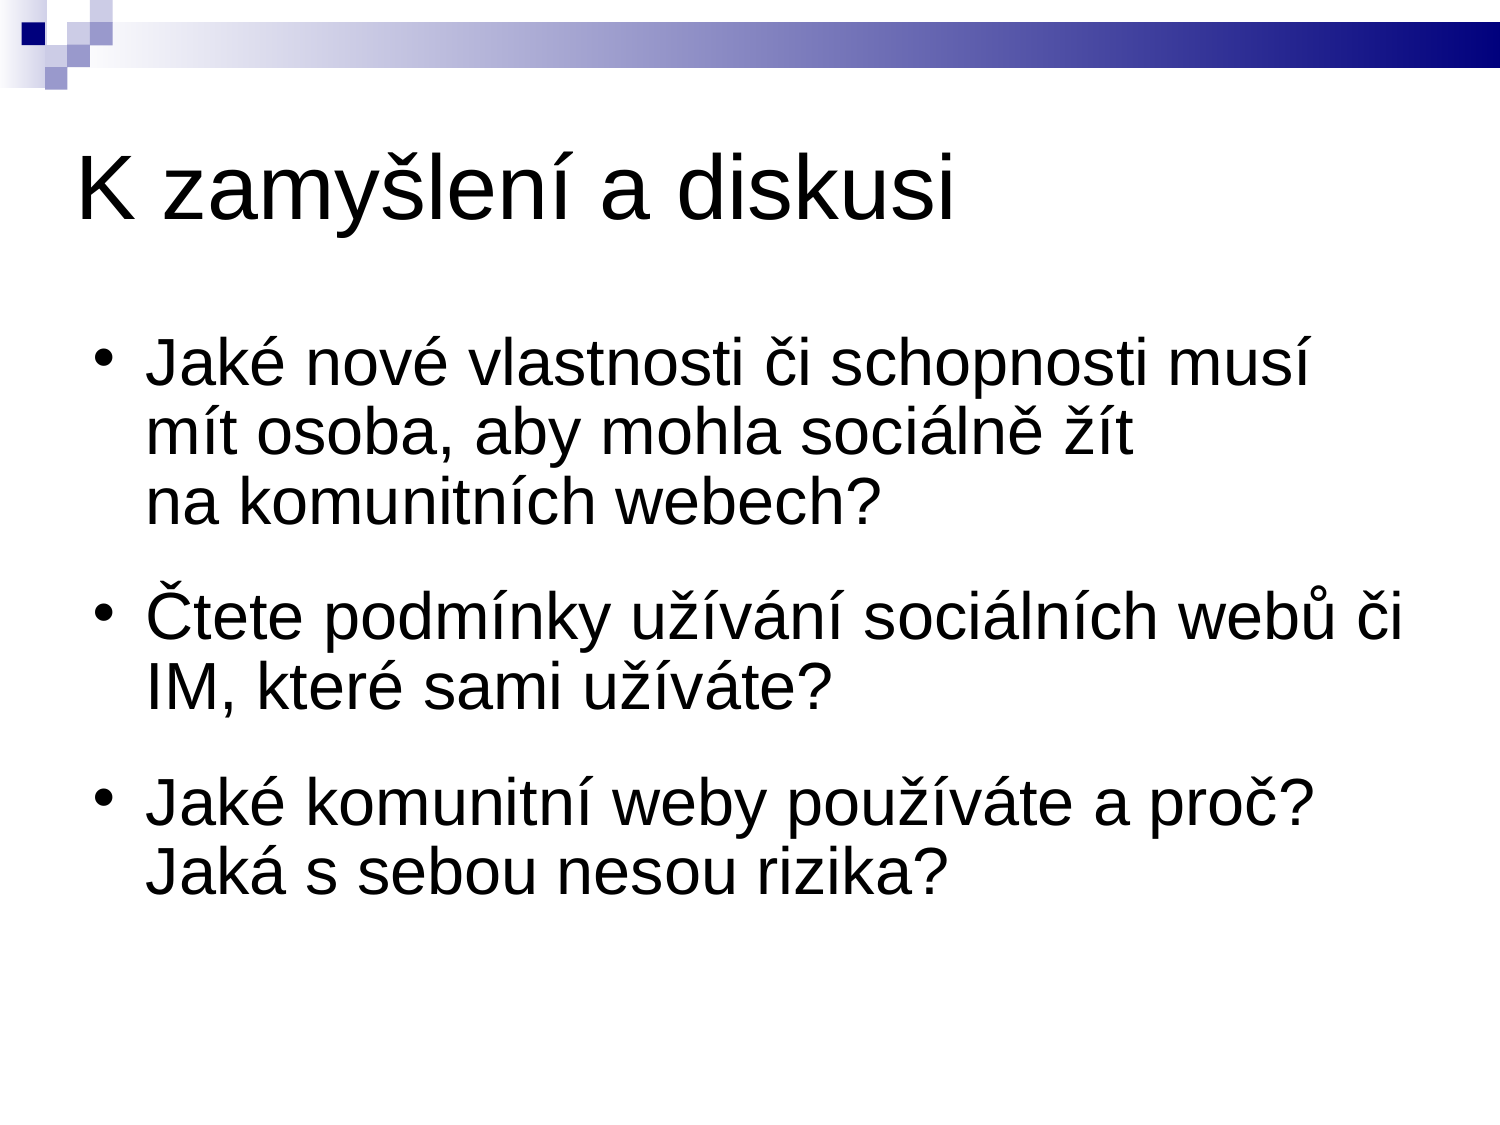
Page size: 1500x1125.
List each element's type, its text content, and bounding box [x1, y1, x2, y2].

title K zamyšlení a diskusi [75, 75, 1426, 301]
list Jaké nové vlastnosti či schopnosti musí mít osoba, aby mohla sociálně žít na komunitních webech? Čtete podmínky užívání sociálních webů či IM, které sami užíváte? Jaké komunitní weby používáte a proč? Jaká s sebou nesou rizika? [75, 324, 1426, 963]
